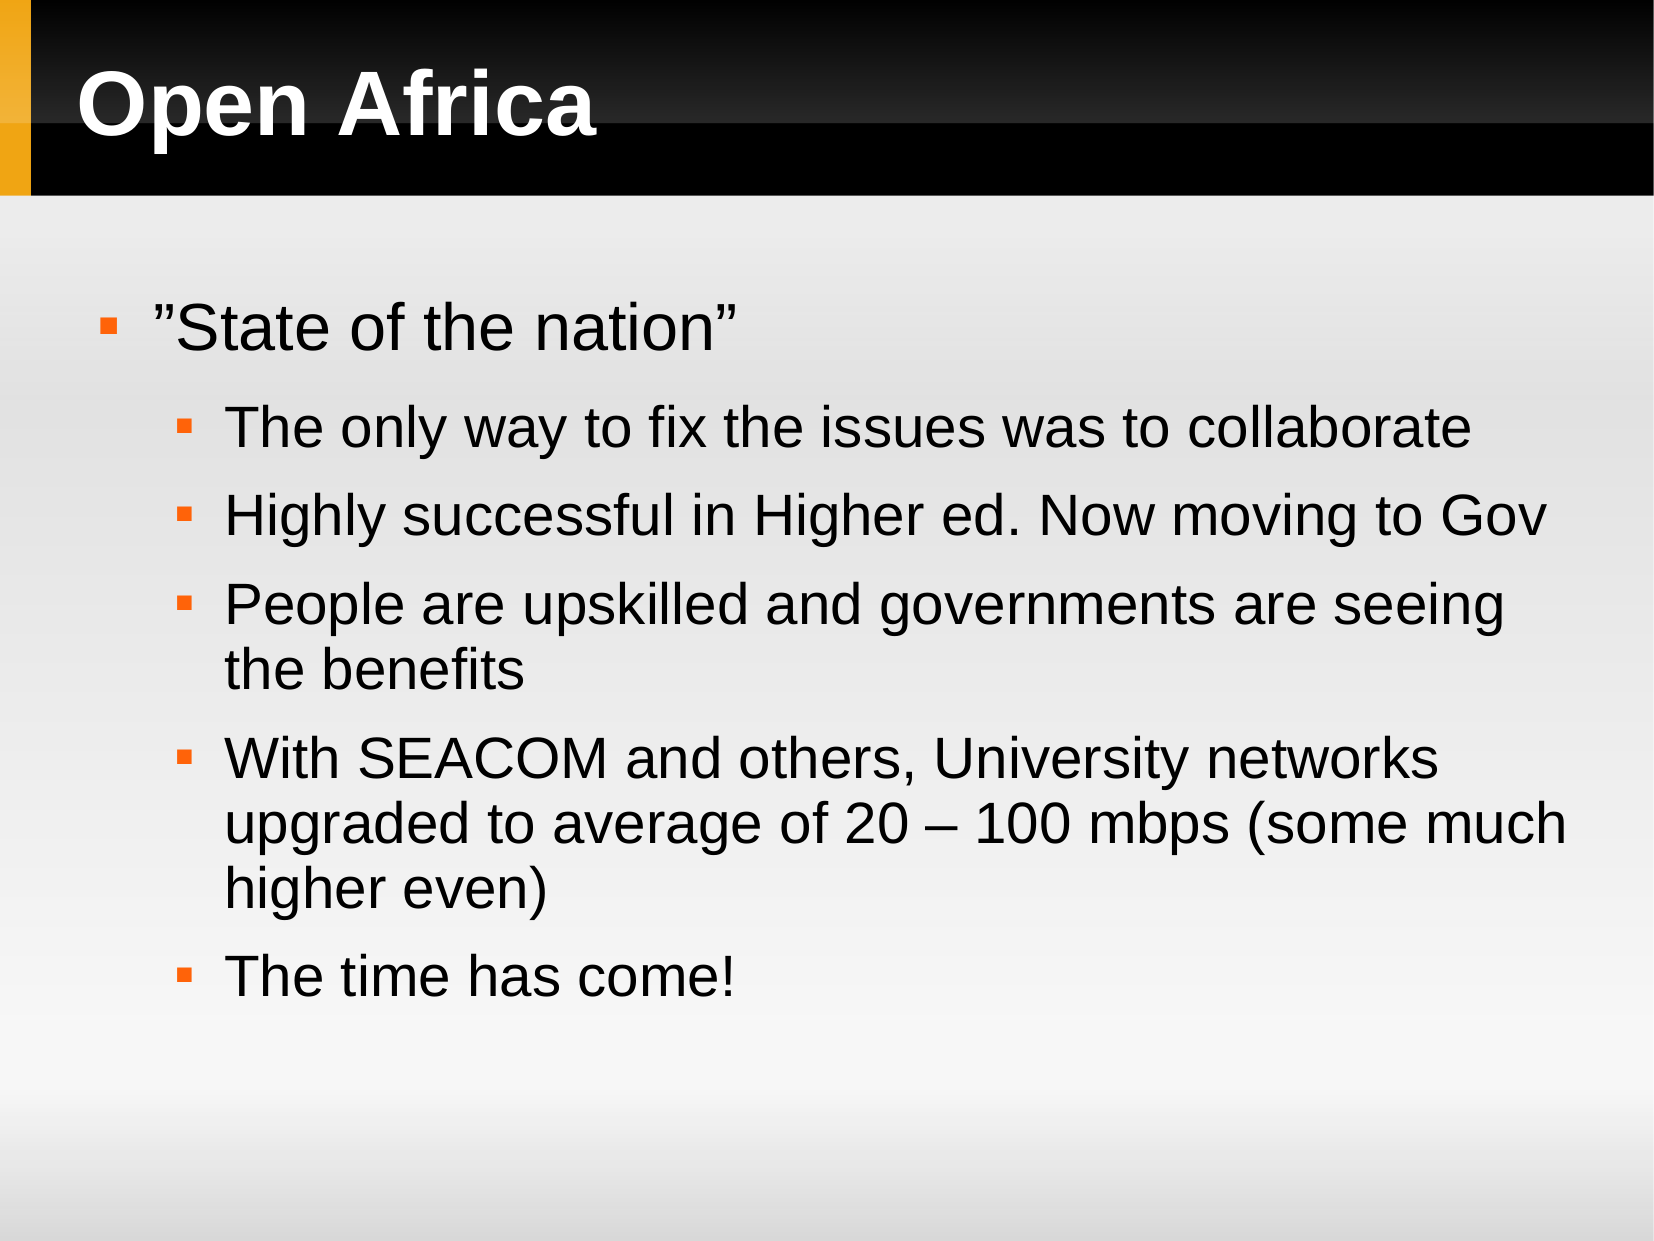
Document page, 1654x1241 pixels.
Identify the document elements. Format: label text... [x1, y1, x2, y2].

picture [0, 0, 1654, 1241]
list ”State of the nation” The only way to fix the issues was to collaborate Highly successful in Higher ed. Now moving to Gov People are upskilled and governments are seeing the benefits With SEACOM and others, University networks upgraded to average of 20 – 100 mbps (some much higher even) The time has come! [82, 290, 1571, 1109]
title Open Africa [76, 0, 1565, 208]
